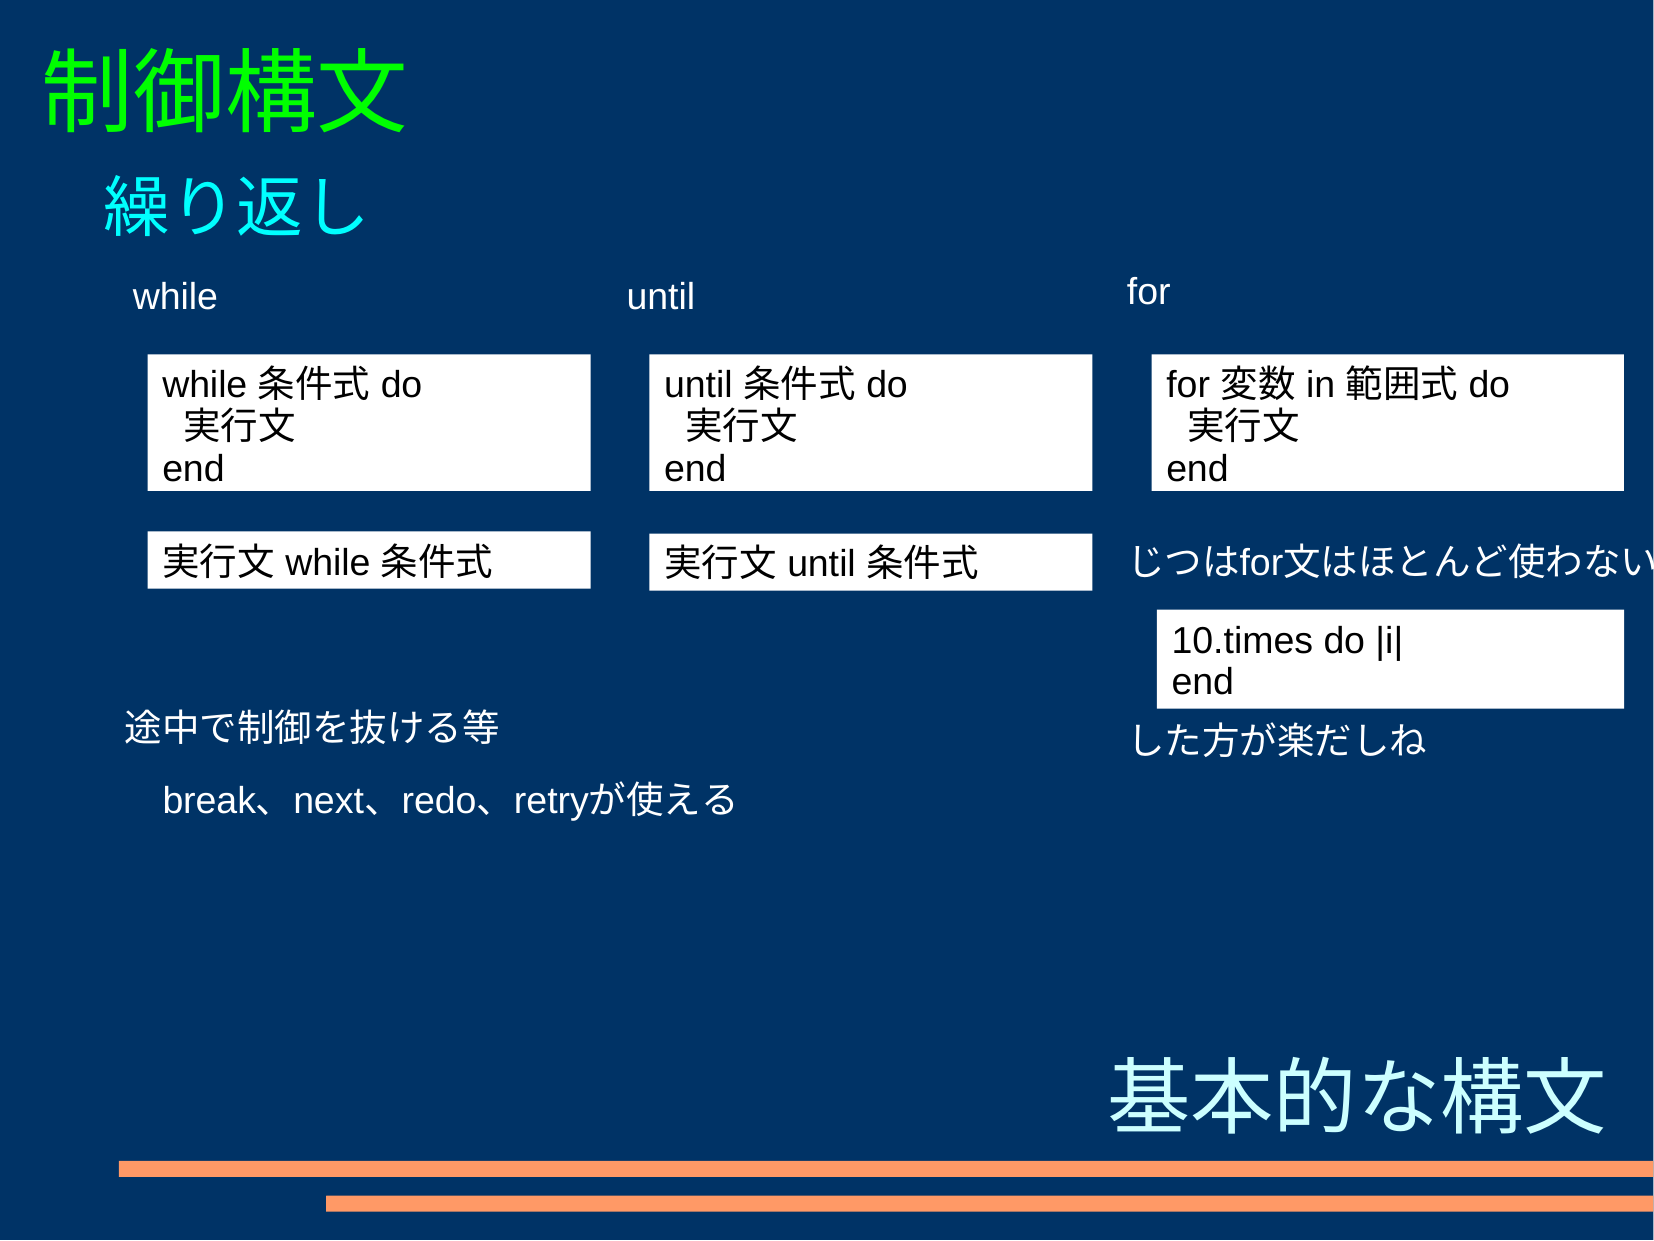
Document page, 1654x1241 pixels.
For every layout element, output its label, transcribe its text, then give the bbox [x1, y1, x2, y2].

text_box 実行文 while 条件式 [147, 531, 591, 589]
text_box 制御構文 [27, 29, 444, 137]
text_box した方が楽だしね [1112, 710, 1654, 768]
text_box for 変数 in 範囲式 do 実行文 end [1151, 354, 1624, 491]
text_box break、next、redo、retryが使える [147, 769, 827, 827]
text_box 繰り返し [88, 159, 486, 250]
text_box 途中で制御を抜ける等 [109, 697, 621, 763]
text_box until 条件式 do 実行文 end [649, 354, 1093, 491]
text_box 基本的な構文 [1092, 1039, 1647, 1138]
text_box for [1112, 259, 1416, 331]
text_box while 条件式 do 実行文 end [147, 354, 591, 491]
text_box 実行文 until 条件式 [649, 533, 1093, 591]
text_box while [118, 265, 422, 337]
text_box 10.times do |i| end [1156, 609, 1625, 709]
text_box じつはfor文はほとんど使わない [1112, 531, 1654, 589]
text_box until [611, 265, 916, 337]
